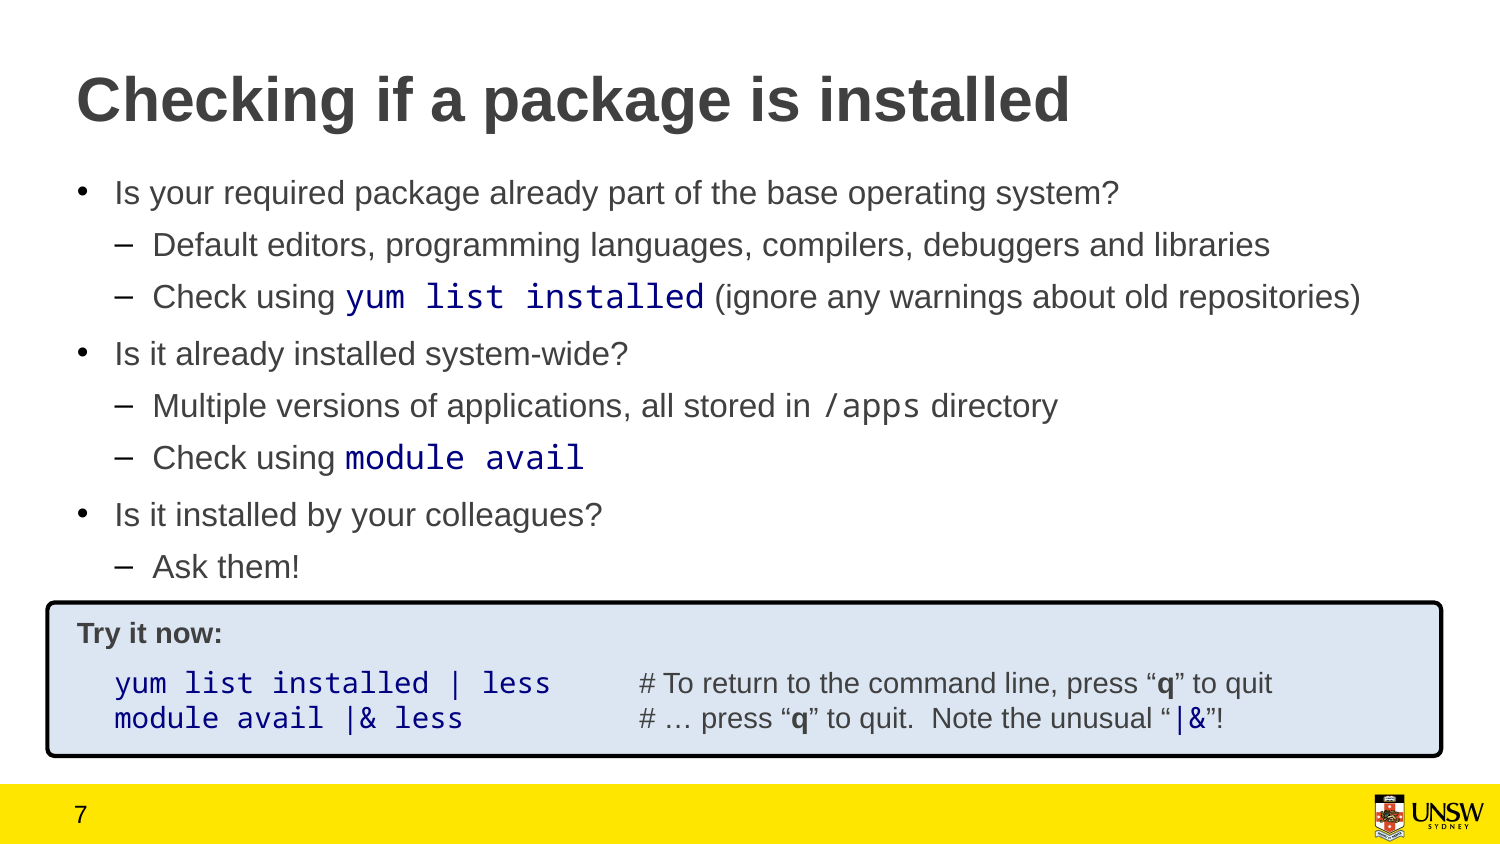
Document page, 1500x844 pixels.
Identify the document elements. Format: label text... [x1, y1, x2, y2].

picture [0, 784, 1500, 844]
list Is your required package already part of the base operating system? Default editors, programming languages, compilers, debuggers and libraries Check using yum list installed (ignore any warnings about old repositories) Is it already installed system-wide? Multiple versions of applications, all stored in /apps directory Check using module avail Is it installed by your colleagues? Ask them! Try it now: yum list installed | less # To return to the command line, press “q” to quit module avail |& less # … press “q” to quit. Note the unusual “|&”! [76, 171, 1424, 762]
text_box <number> [59, 791, 219, 839]
text_box [1424, 602, 1442, 756]
text_box [47, 602, 76, 757]
title Checking if a package is installed [76, 59, 1427, 136]
